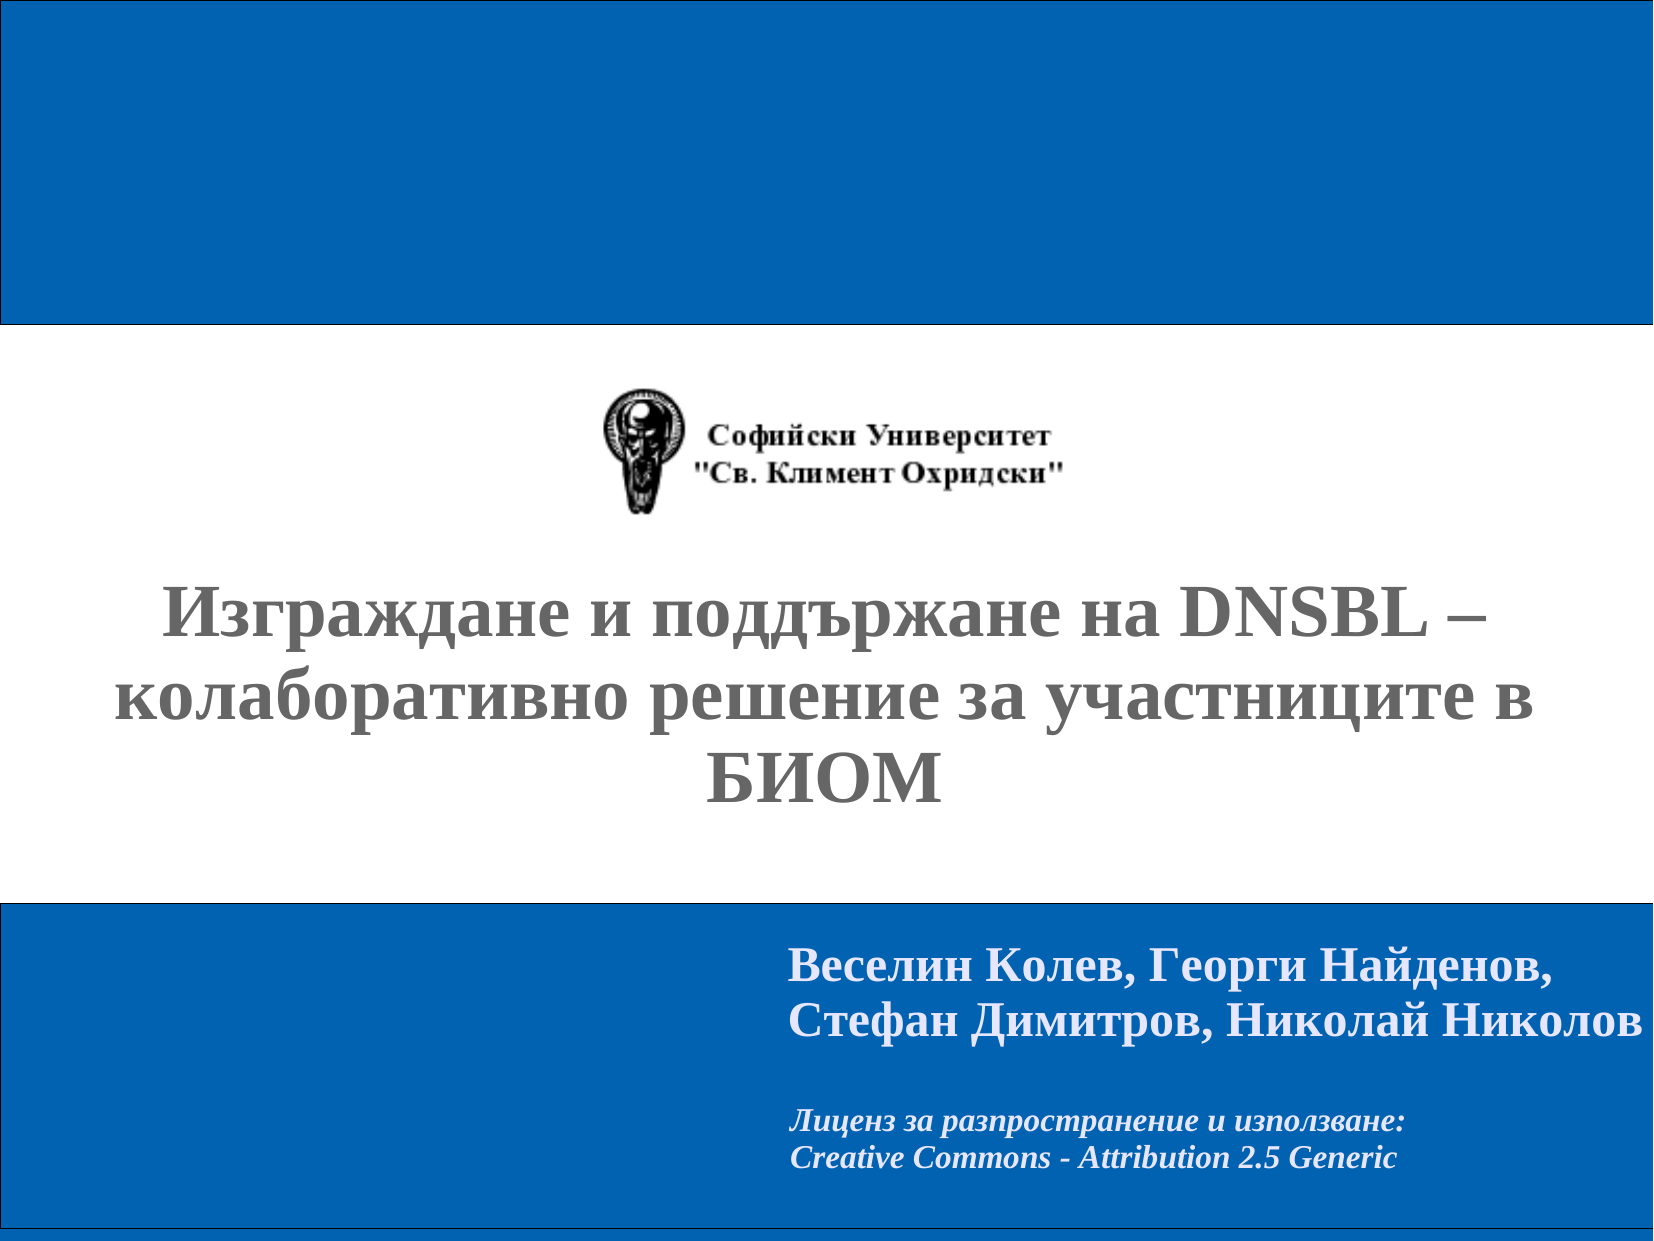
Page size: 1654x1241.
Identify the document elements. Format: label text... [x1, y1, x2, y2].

text_box Веселин Колев, Георги Найденов, Стефан Димитров, Николай Николов [787, 936, 1640, 1088]
text_box [0, 903, 1653, 1229]
text_box [0, 0, 1653, 325]
title Изграждане и поддържане на DNSBL – колаборативно решение за участниците в БИОМ [37, 525, 1613, 864]
picture [600, 377, 1071, 526]
text_box Лиценз за разпространение и използване: Creative Commons - Attribution 2.5 Generic [790, 1101, 1426, 1201]
